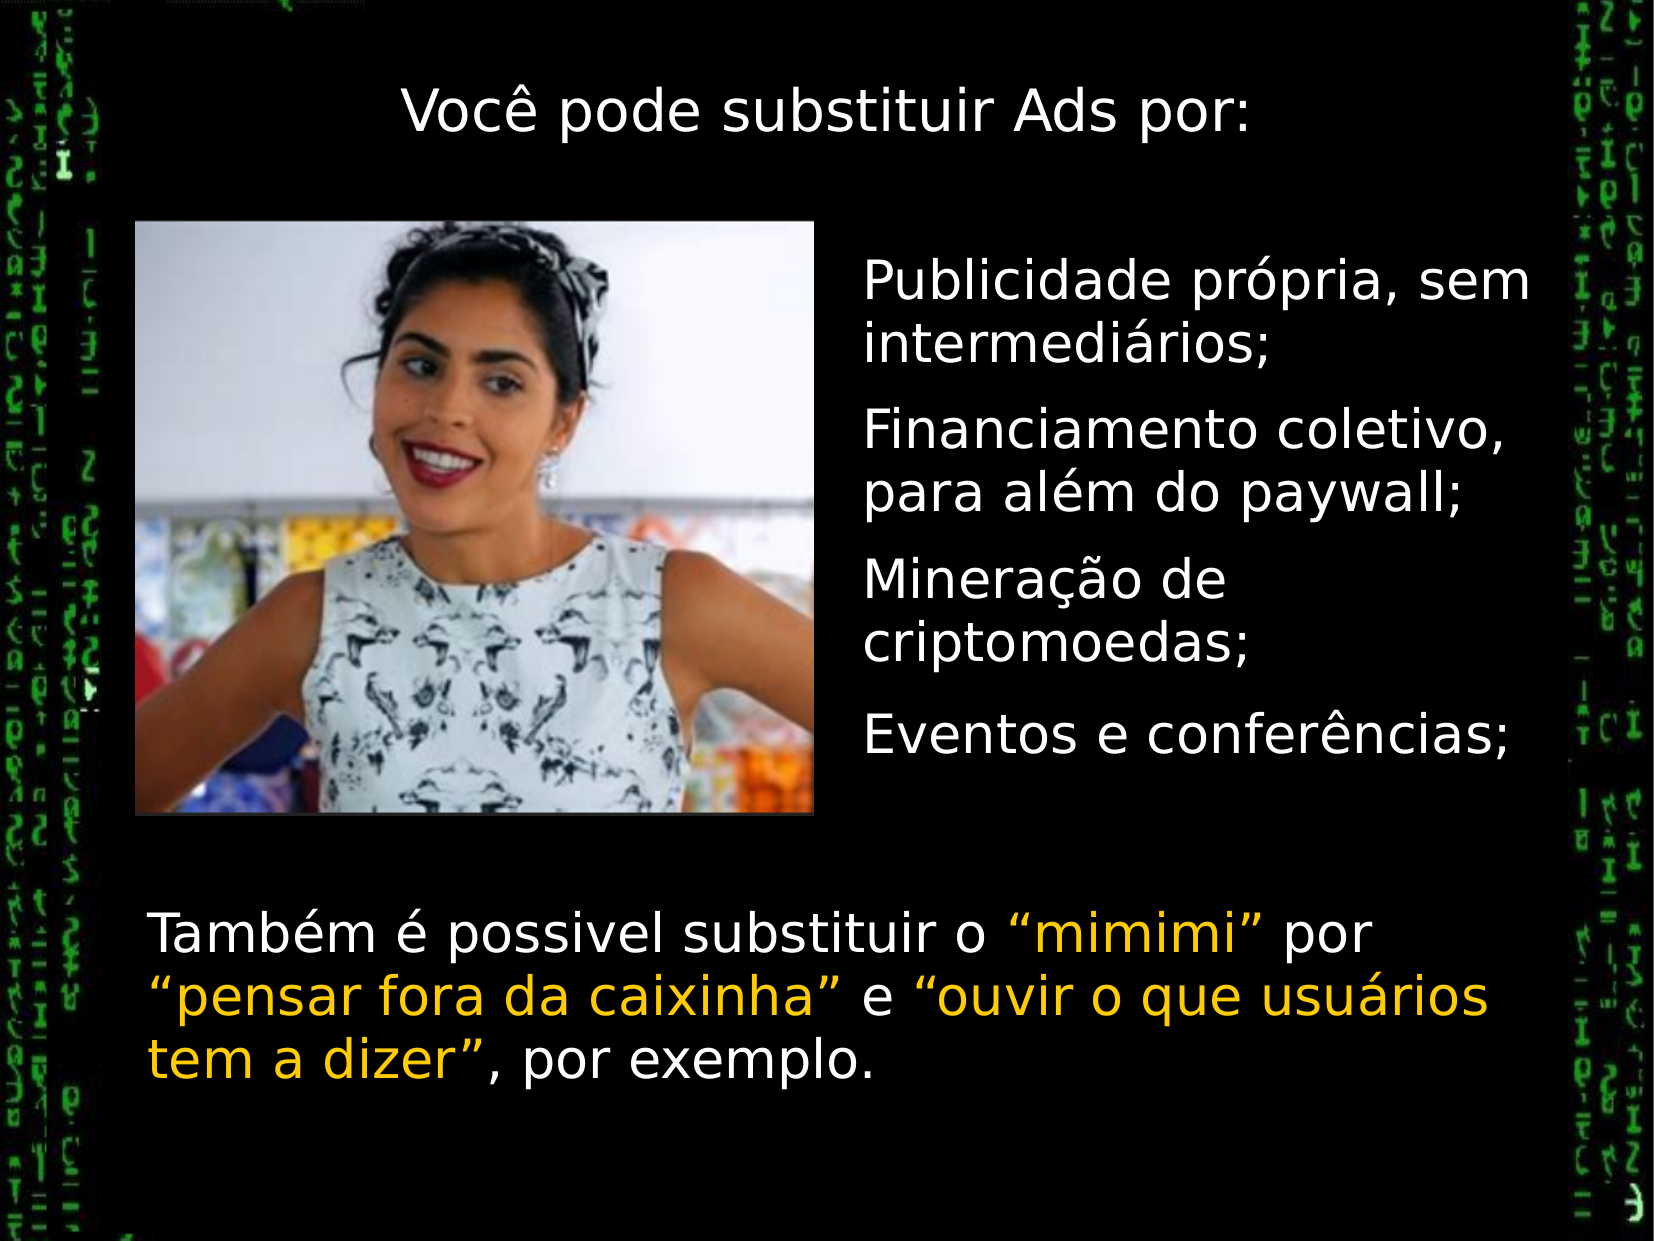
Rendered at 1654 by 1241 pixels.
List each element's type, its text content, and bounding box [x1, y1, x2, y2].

title Você pode substituir Ads por: [82, 43, 1571, 181]
list Também é possivel substituir o “mimimi” por “pensar fora da caixinha” e “ouvir o que usuários tem a dizer”, por exemplo. [76, 902, 1585, 1122]
picture [0, 0, 1654, 1241]
list Publicidade própria, sem intermediários; Financiamento coletivo, para além do paywall; Mineração de criptomoedas; Eventos e conferências; [814, 248, 1549, 787]
